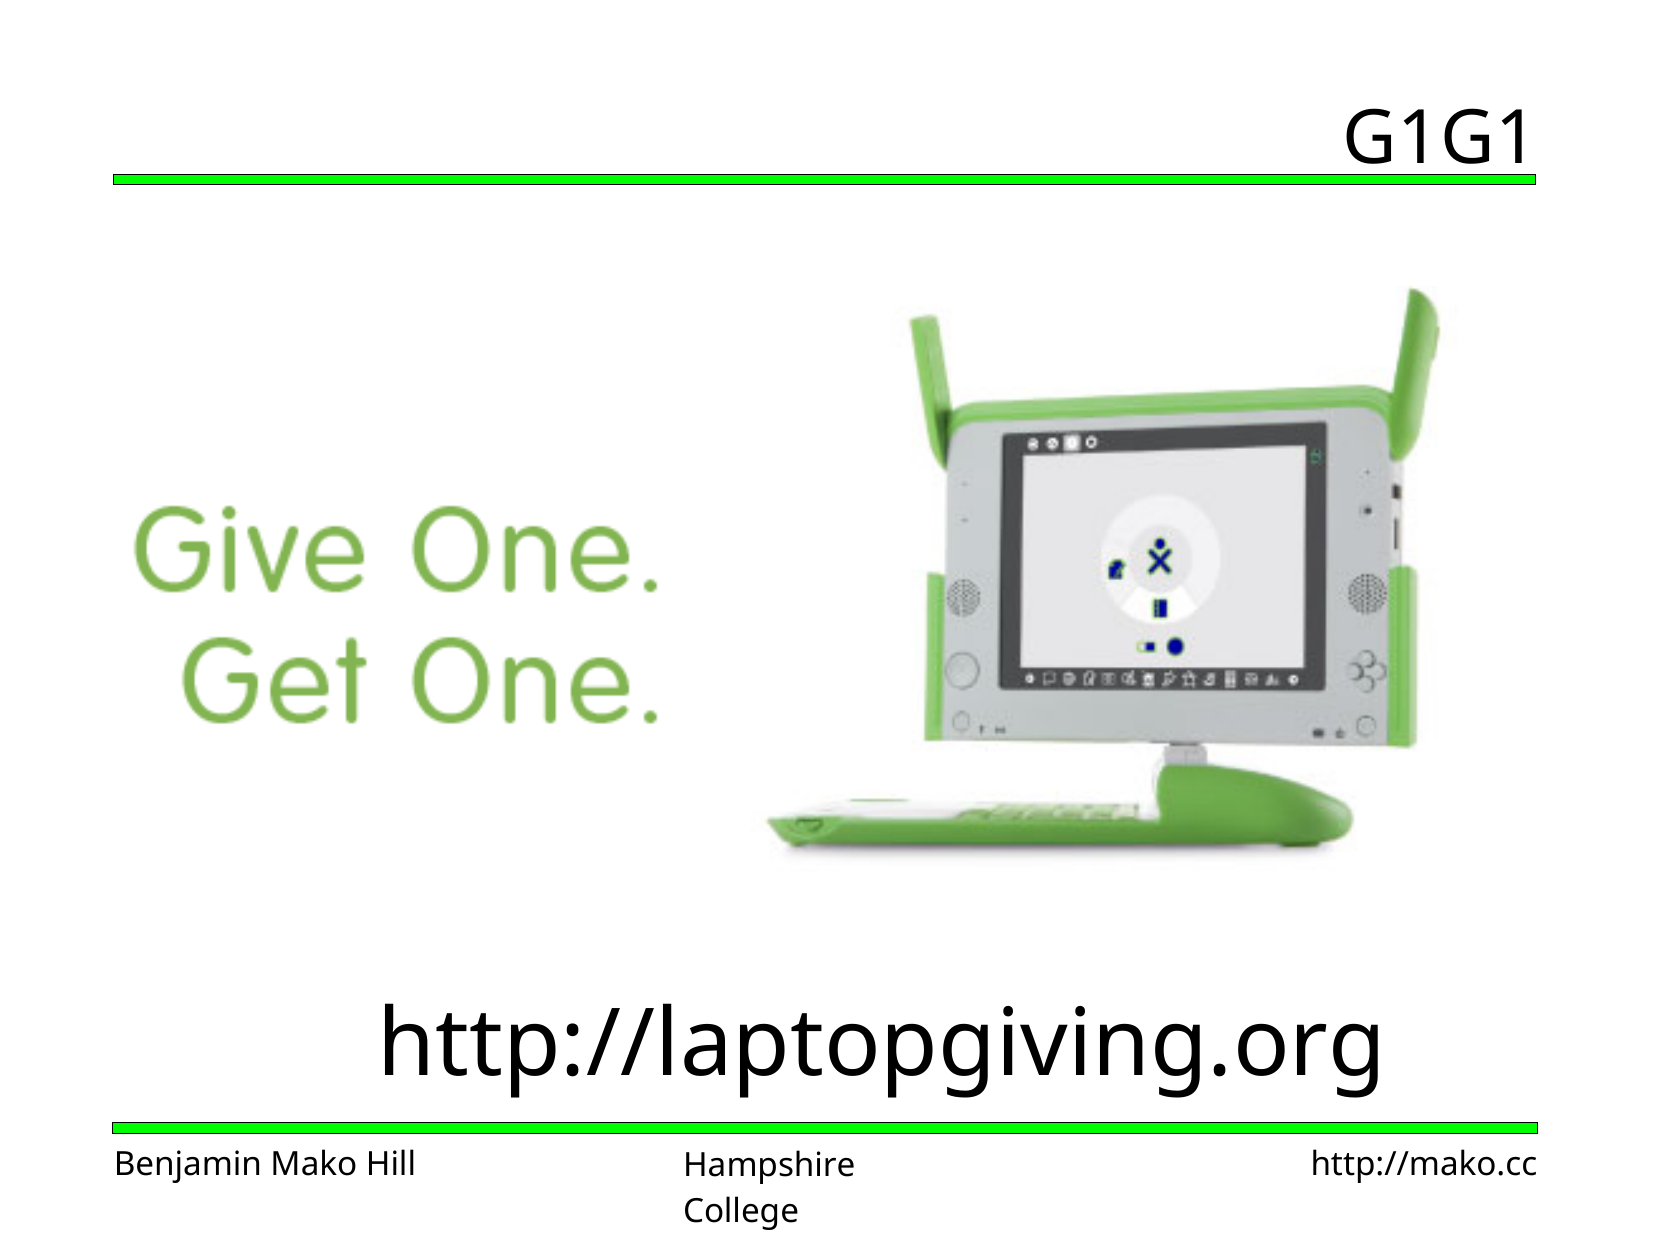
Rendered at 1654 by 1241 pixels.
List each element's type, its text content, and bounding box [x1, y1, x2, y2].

picture [112, 262, 1501, 878]
text_box http://laptopgiving.org [377, 975, 1276, 1069]
title G1G1 [125, 70, 1538, 198]
